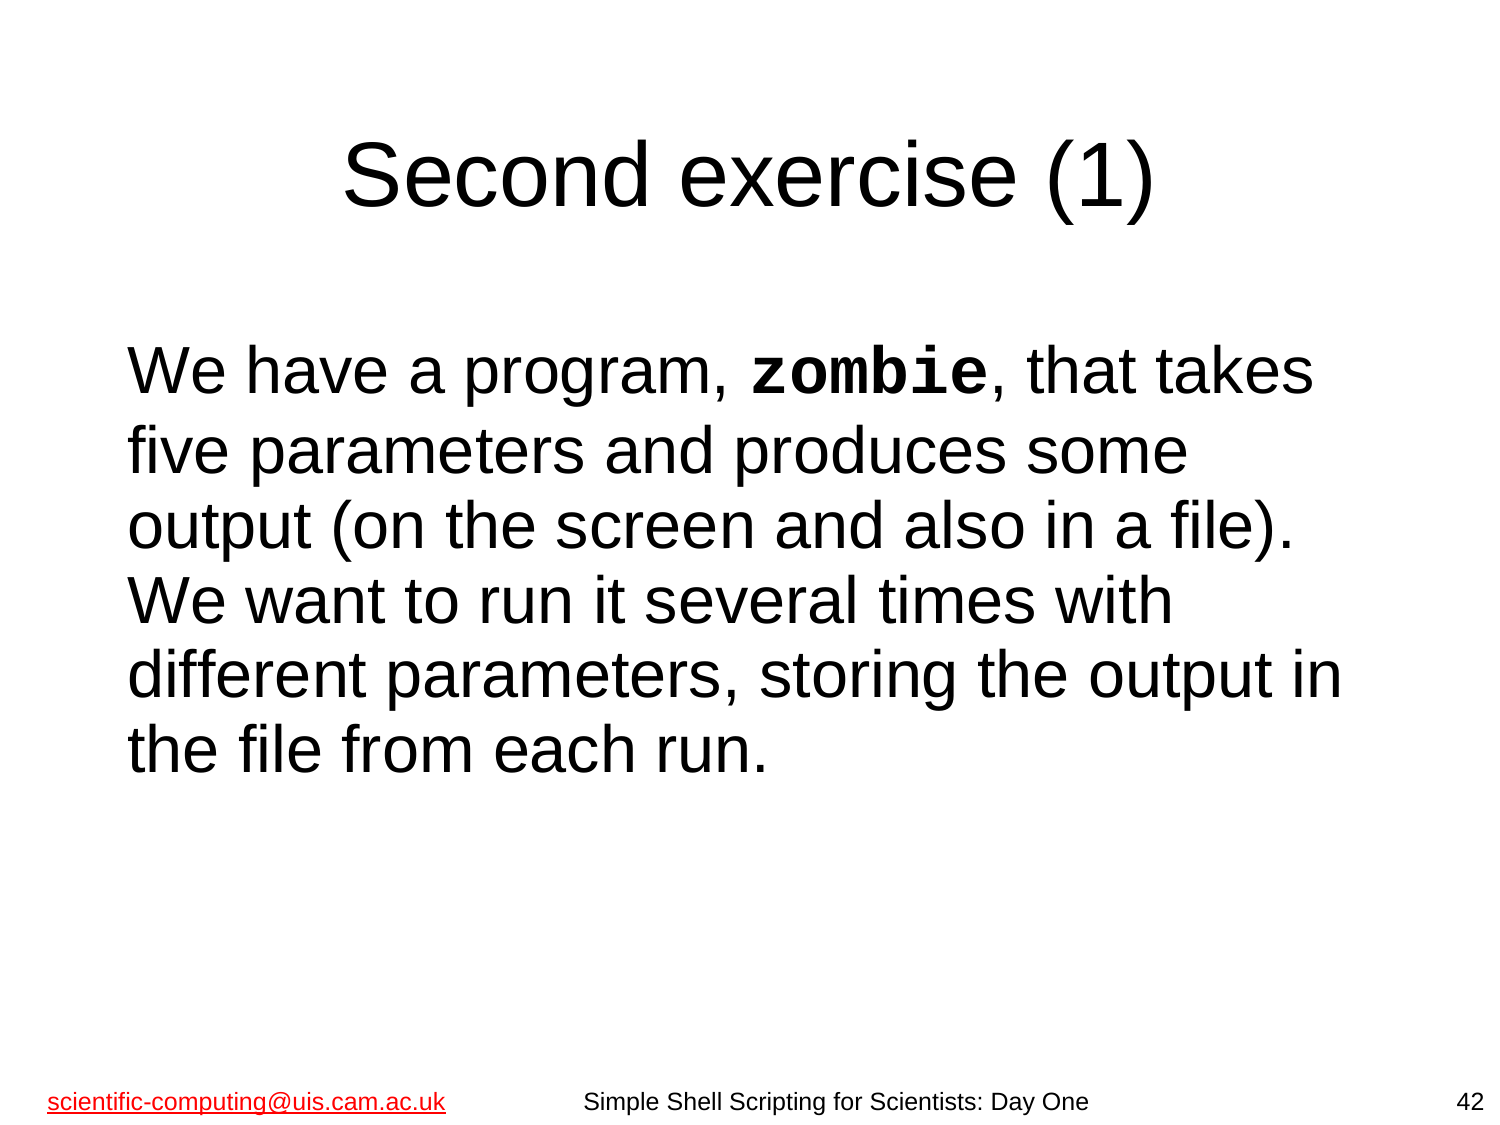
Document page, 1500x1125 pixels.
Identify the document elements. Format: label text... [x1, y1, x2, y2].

list We have a program, zombie, that takes five parameters and produces some output (on the screen and also in a file). We want to run it several times with different parameters, storing the output in the file from each run. [112, 324, 1388, 1001]
title Second exercise (1) [112, 112, 1388, 238]
